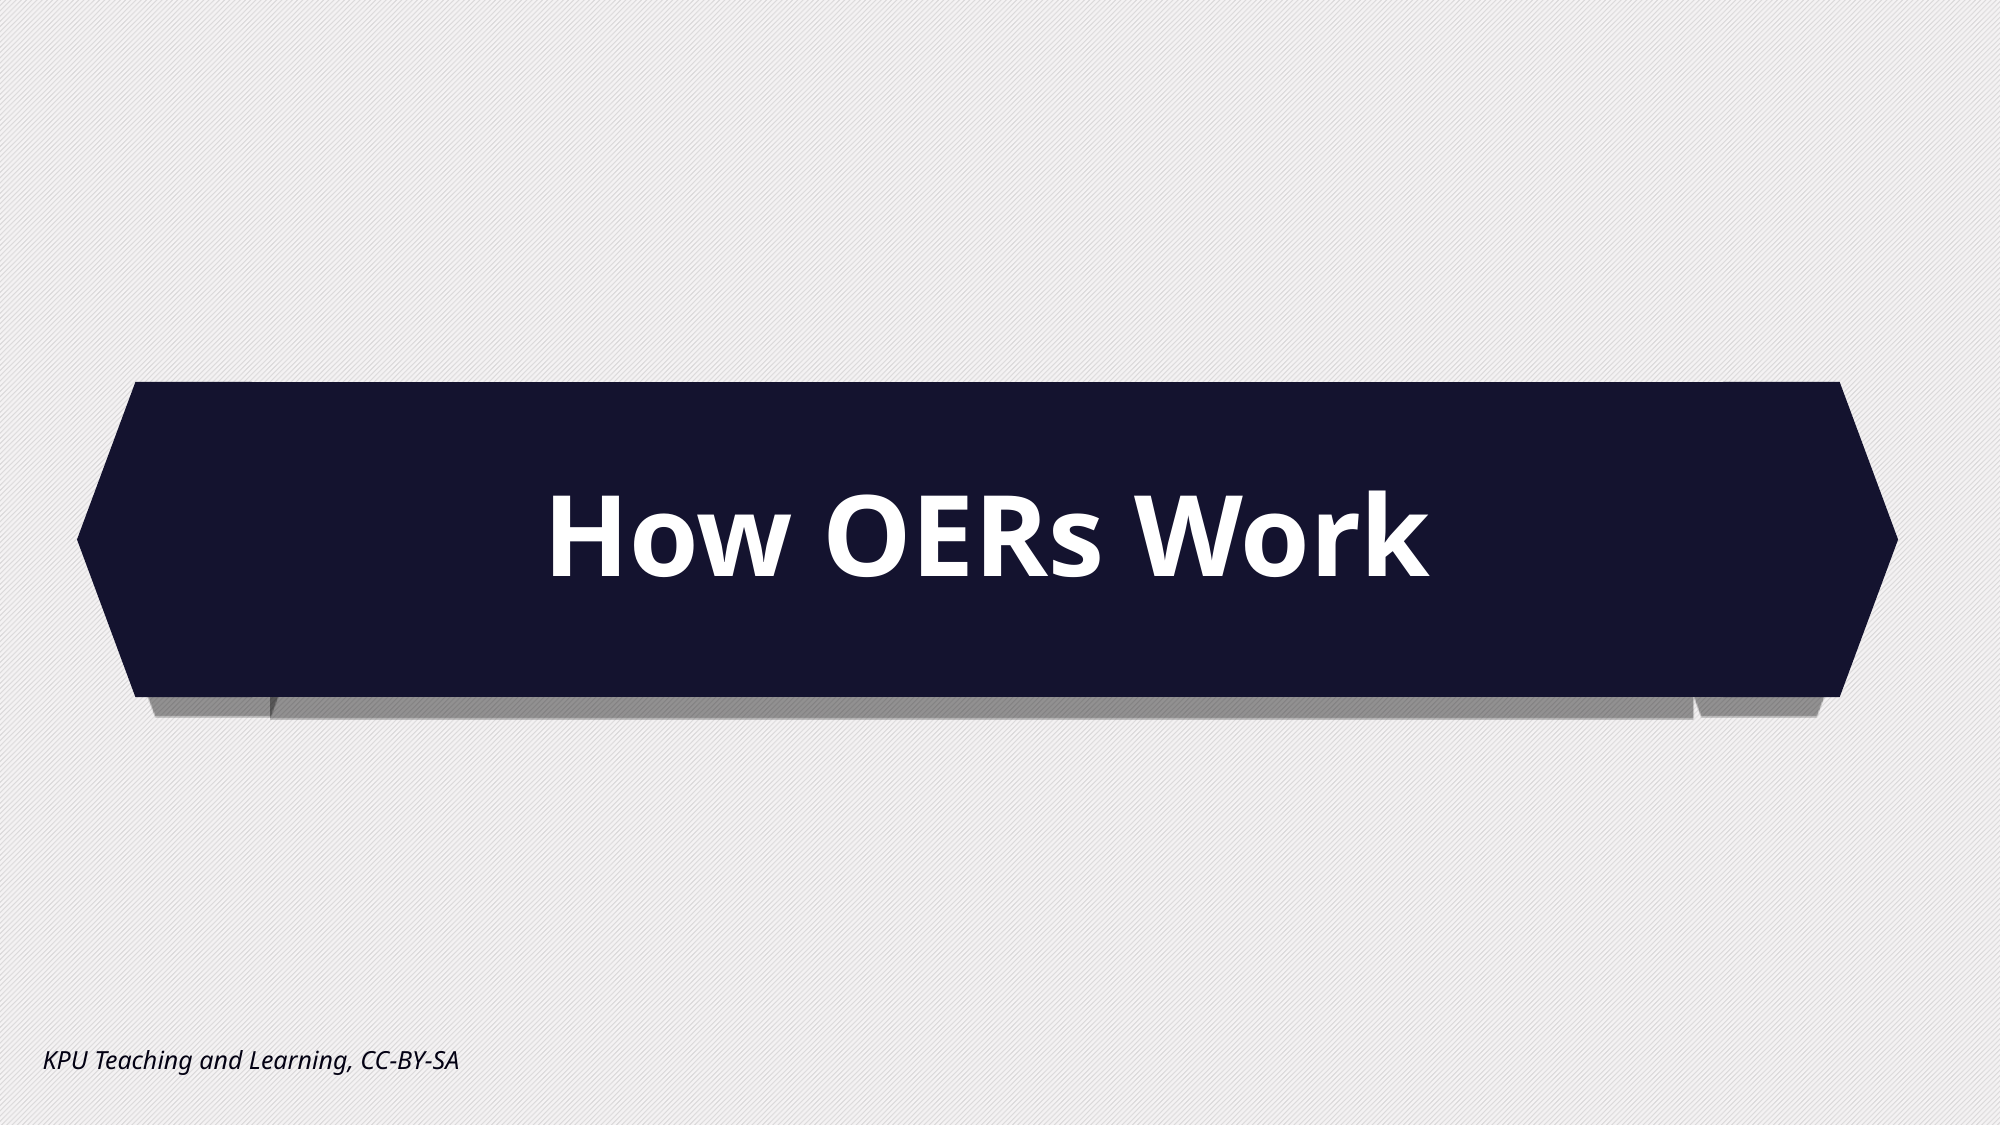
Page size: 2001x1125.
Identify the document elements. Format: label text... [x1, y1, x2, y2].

title How OERs Work [251, 384, 1724, 698]
text_box KPU Teaching and Learning, CC-BY-SA [27, 1029, 1155, 1090]
